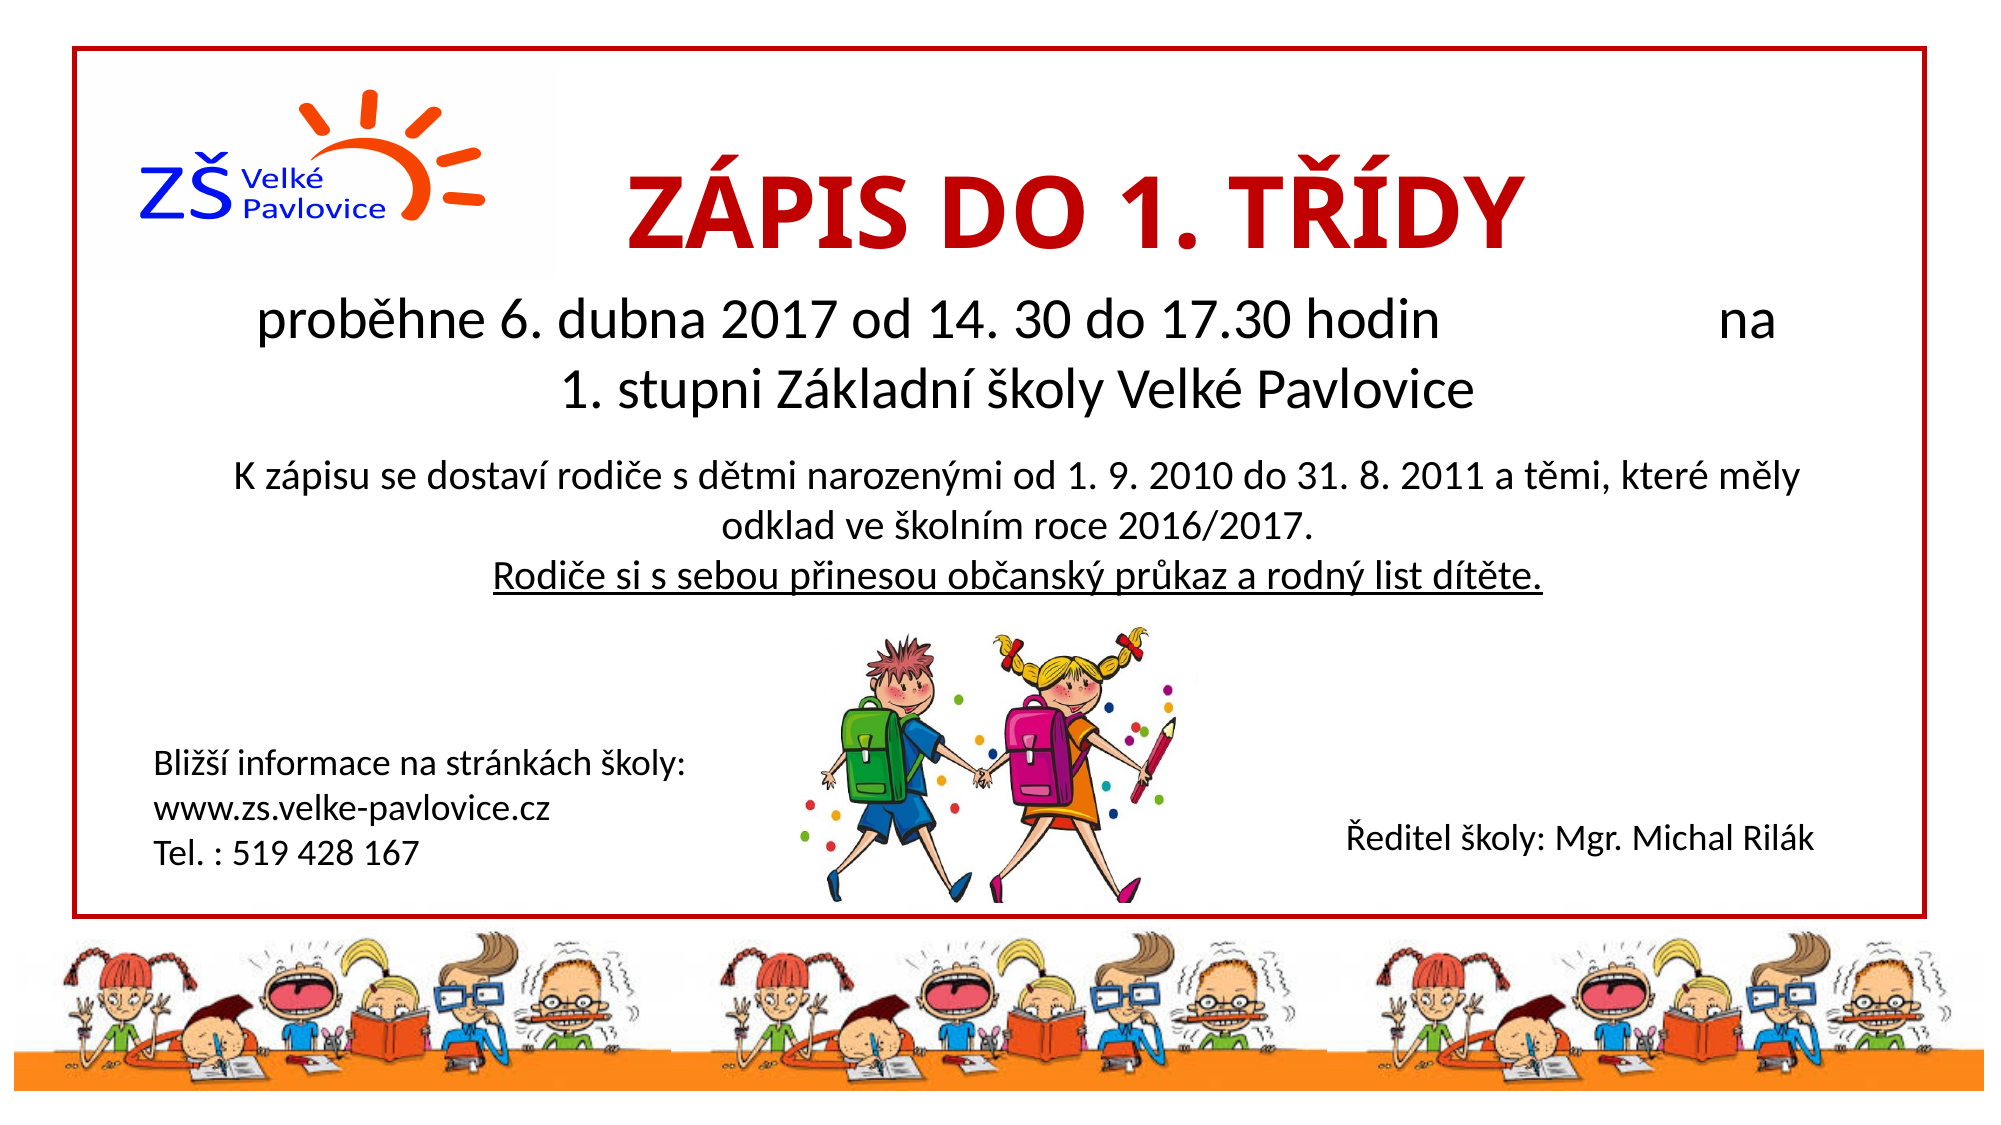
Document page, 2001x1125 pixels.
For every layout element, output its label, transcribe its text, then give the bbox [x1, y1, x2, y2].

text_box Ředitel školy: Mgr. Michal Rilák [1330, 805, 1832, 867]
text_box ZÁPIS DO 1. TŘÍDY [569, 141, 1656, 273]
text_box Bližší informace na stránkách školy: www.zs.velke-pavlovice.cz Tel. : 519 428 167 [138, 730, 712, 882]
picture [14, 902, 1984, 1091]
picture [77, 51, 569, 278]
text_box K zápisu se dostaví rodiče s dětmi narozenými od 1. 9. 2010 do 31. 8. 2011 a těmi, které měly odklad ve školním roce 2016/2017. Rodiče si s sebou přinesou občanský průkaz a rodný list dítěte. [204, 440, 1832, 607]
text_box proběhne 6. dubna 2017 od 14. 30 do 17.30 hodin na 1. stupni Základní školy Velké Pavlovice [241, 273, 1794, 430]
picture [77, 627, 1922, 914]
